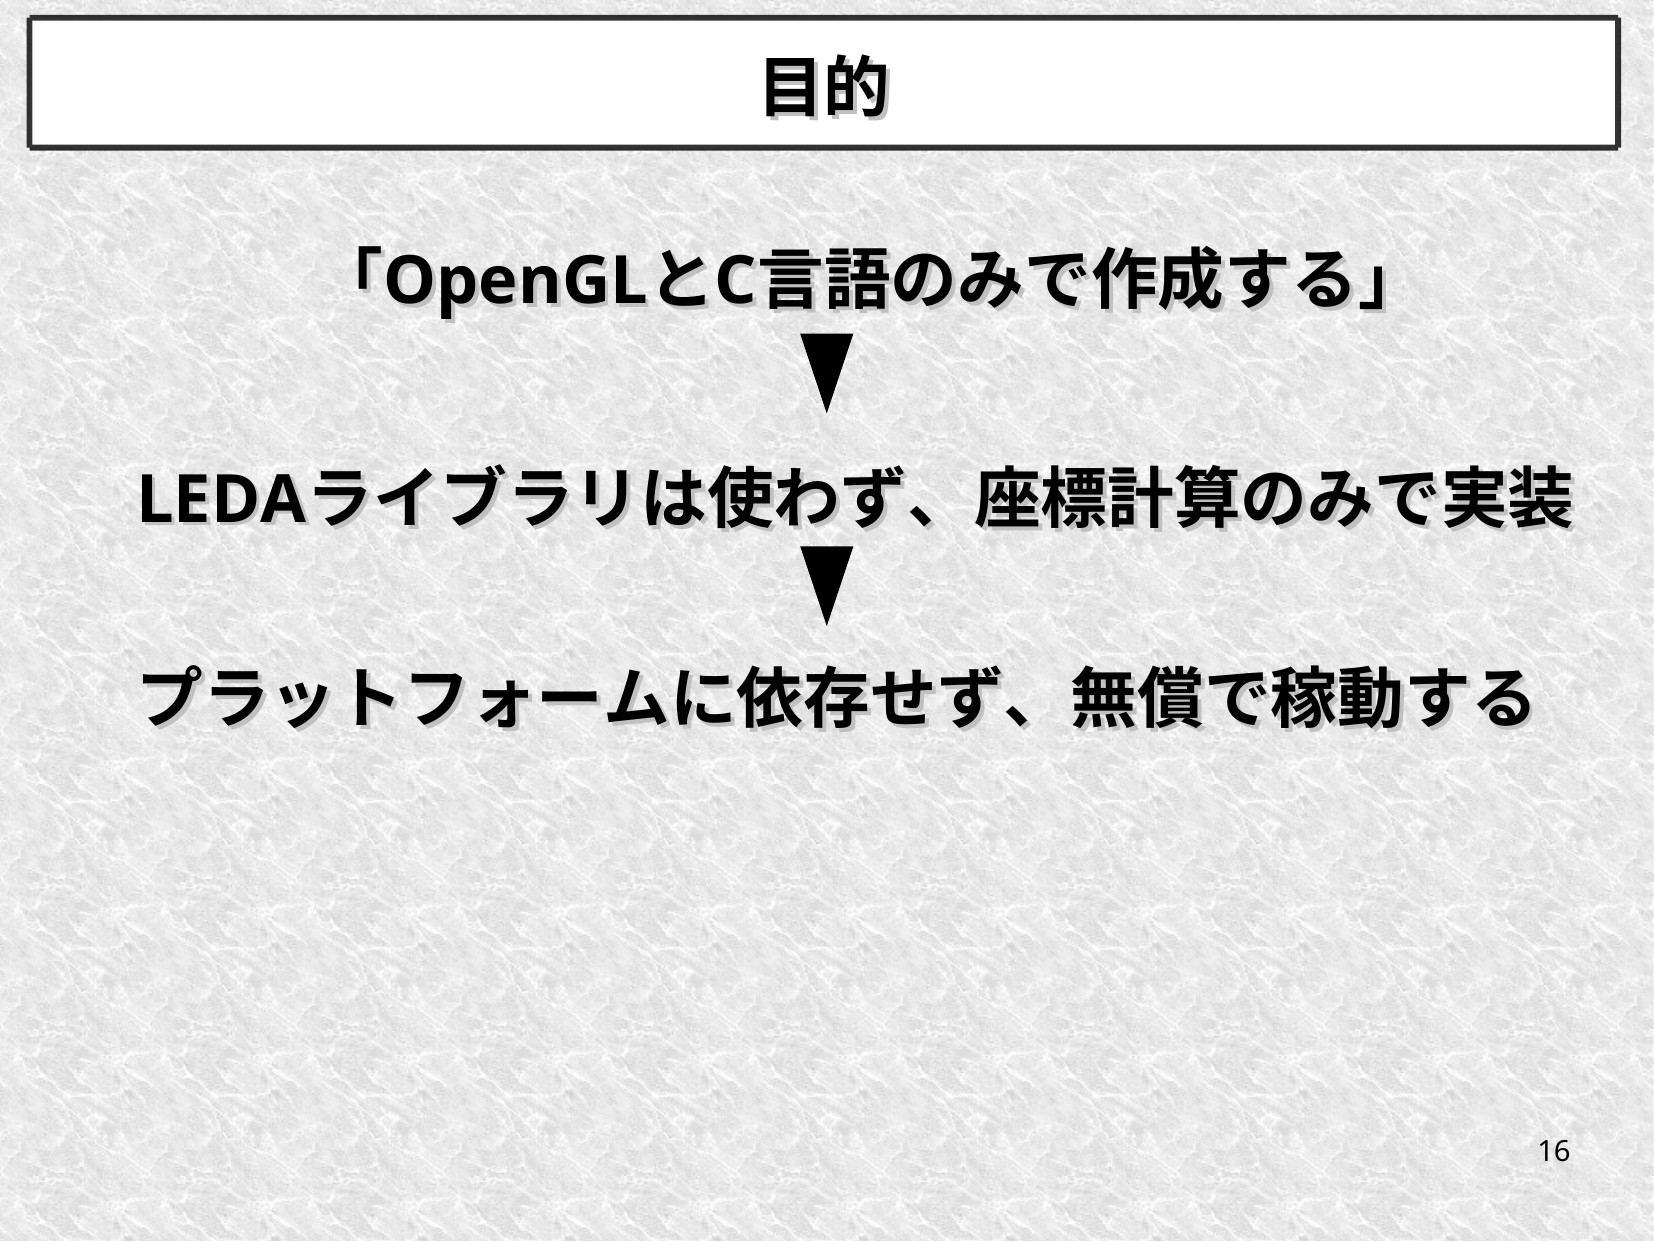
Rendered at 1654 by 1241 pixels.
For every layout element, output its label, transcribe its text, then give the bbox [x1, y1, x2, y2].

text_box 目的 [29, 17, 1619, 148]
picture [0, 0, 1654, 1241]
text_box プラットフォームに依存せず、無償で稼動する [121, 637, 1533, 727]
text_box 「OpenGLとC言語のみで作成する」 [301, 218, 1352, 307]
text_box LEDAライブラリは使わず、座標計算のみで実装 [121, 437, 1533, 526]
